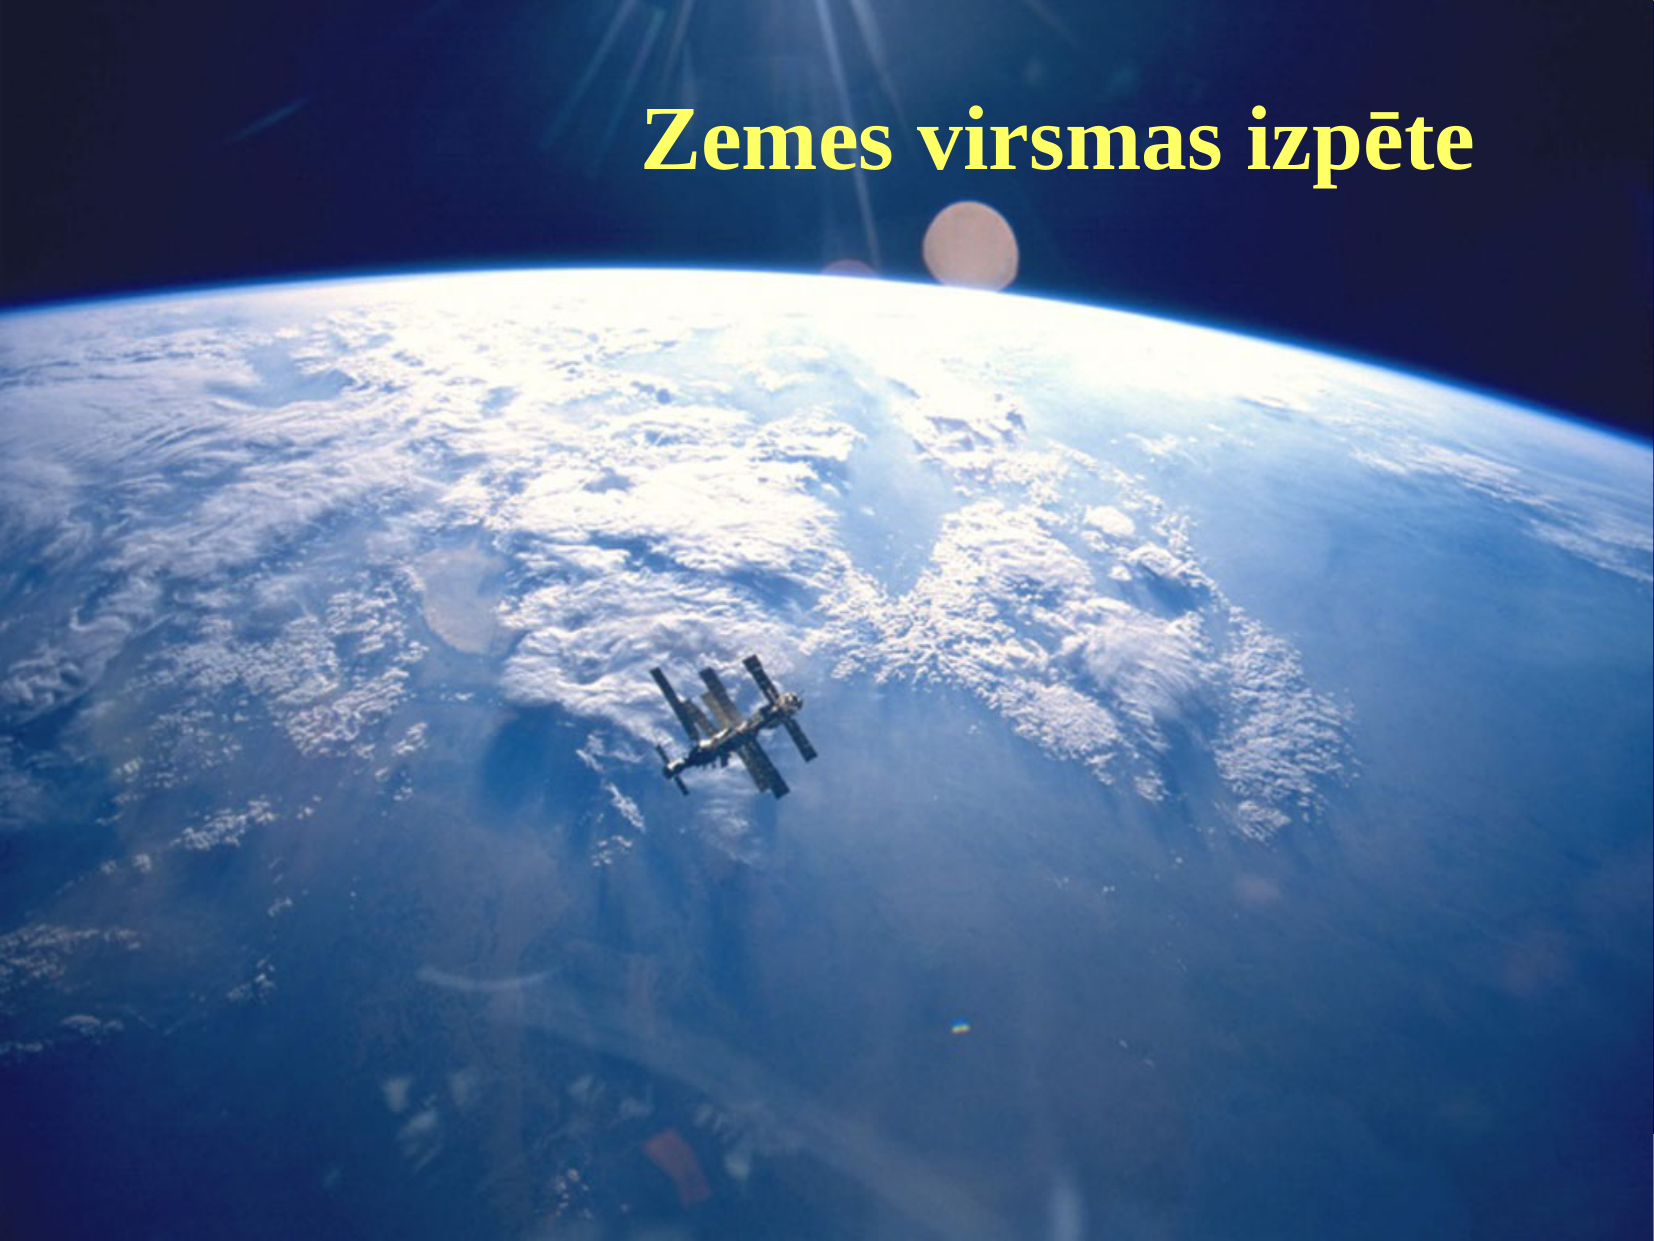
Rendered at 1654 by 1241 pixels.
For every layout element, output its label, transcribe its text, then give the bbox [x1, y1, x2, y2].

title Zemes virsmas izpēte [495, 34, 1622, 242]
picture [0, 0, 1654, 1241]
